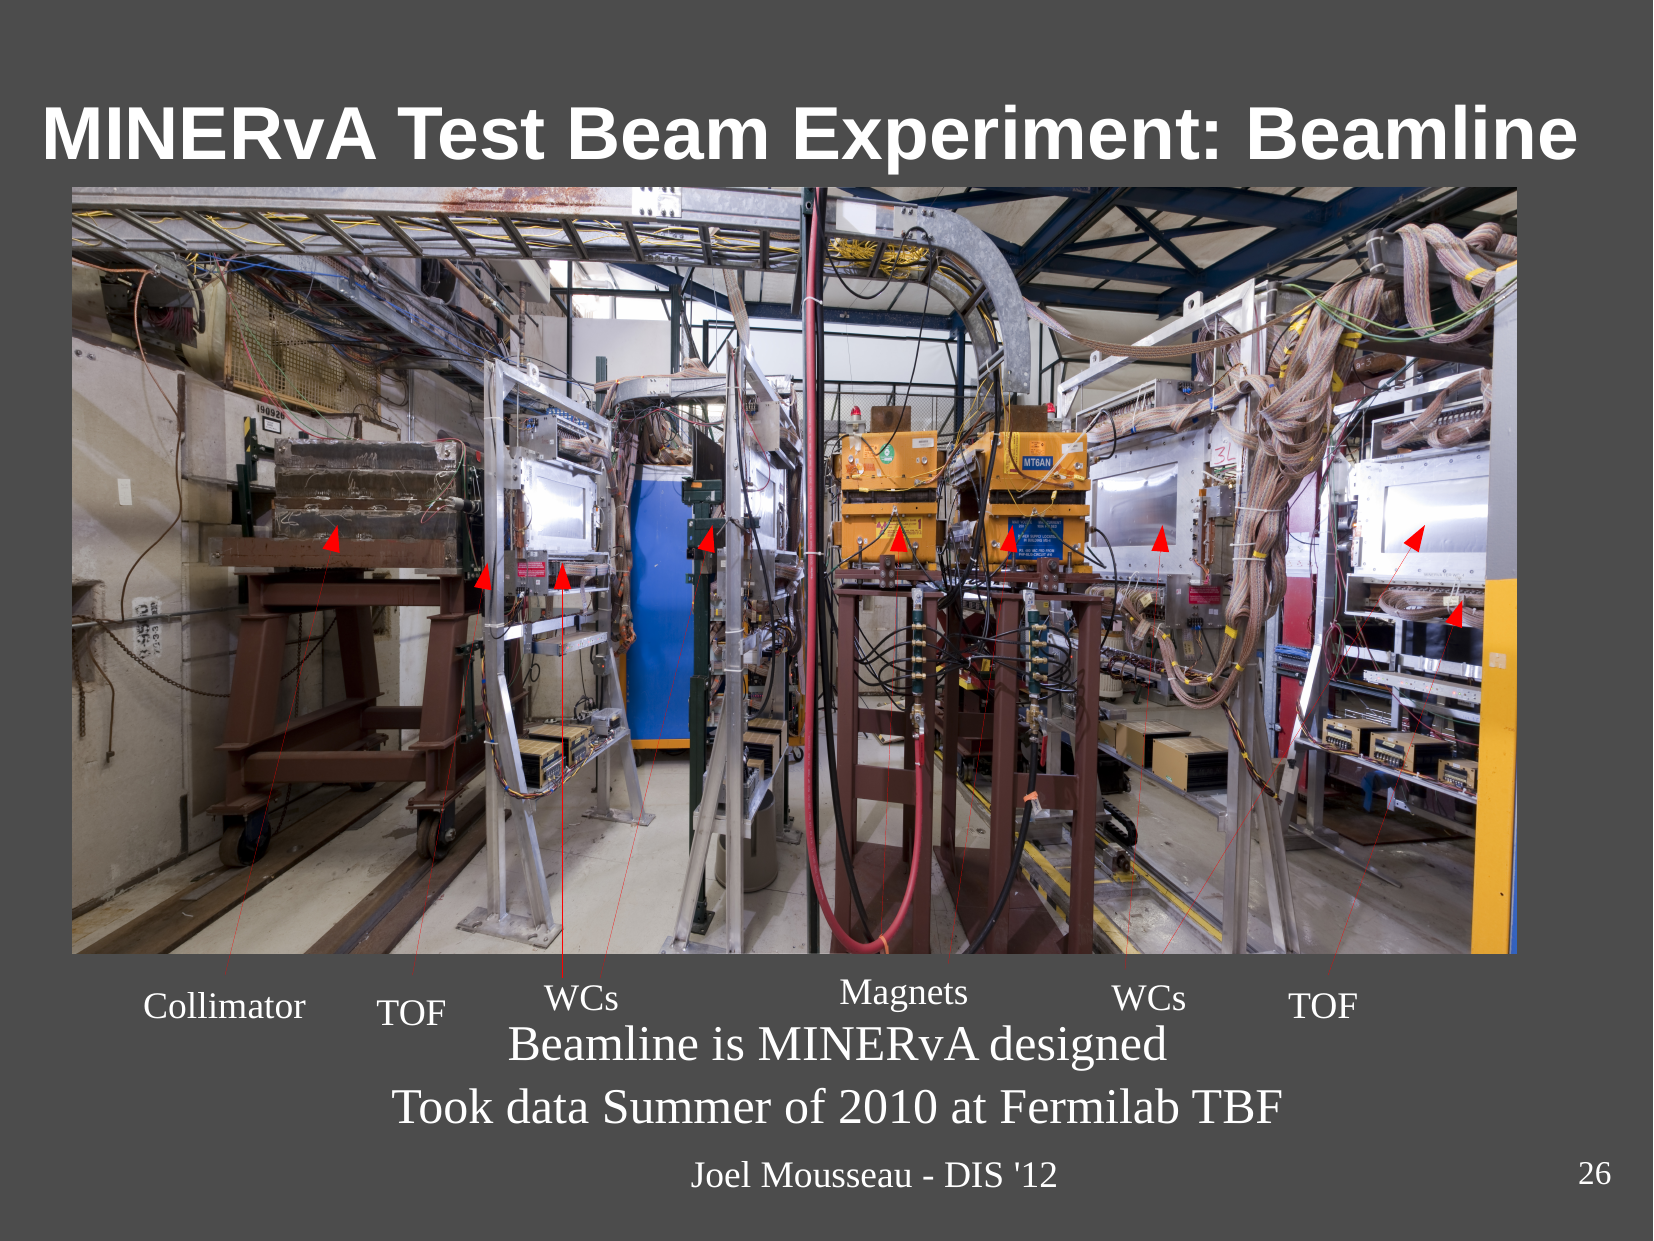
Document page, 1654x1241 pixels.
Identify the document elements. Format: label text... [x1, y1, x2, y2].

text_box TOF [1249, 977, 1397, 1058]
text_box Magnets [786, 963, 1022, 1021]
text_box Beamline is MINERvA designed Took data Summer of 2010 at Fermilab TBF [196, 1008, 1479, 1147]
text_box WCs [1060, 969, 1238, 1026]
text_box WCs [513, 969, 650, 1026]
title MINERvA Test Beam Experiment: Beamline [4, 37, 1617, 230]
text_box TOF [337, 985, 486, 1061]
picture [72, 230, 1517, 954]
text_box Collimator [112, 977, 337, 1034]
